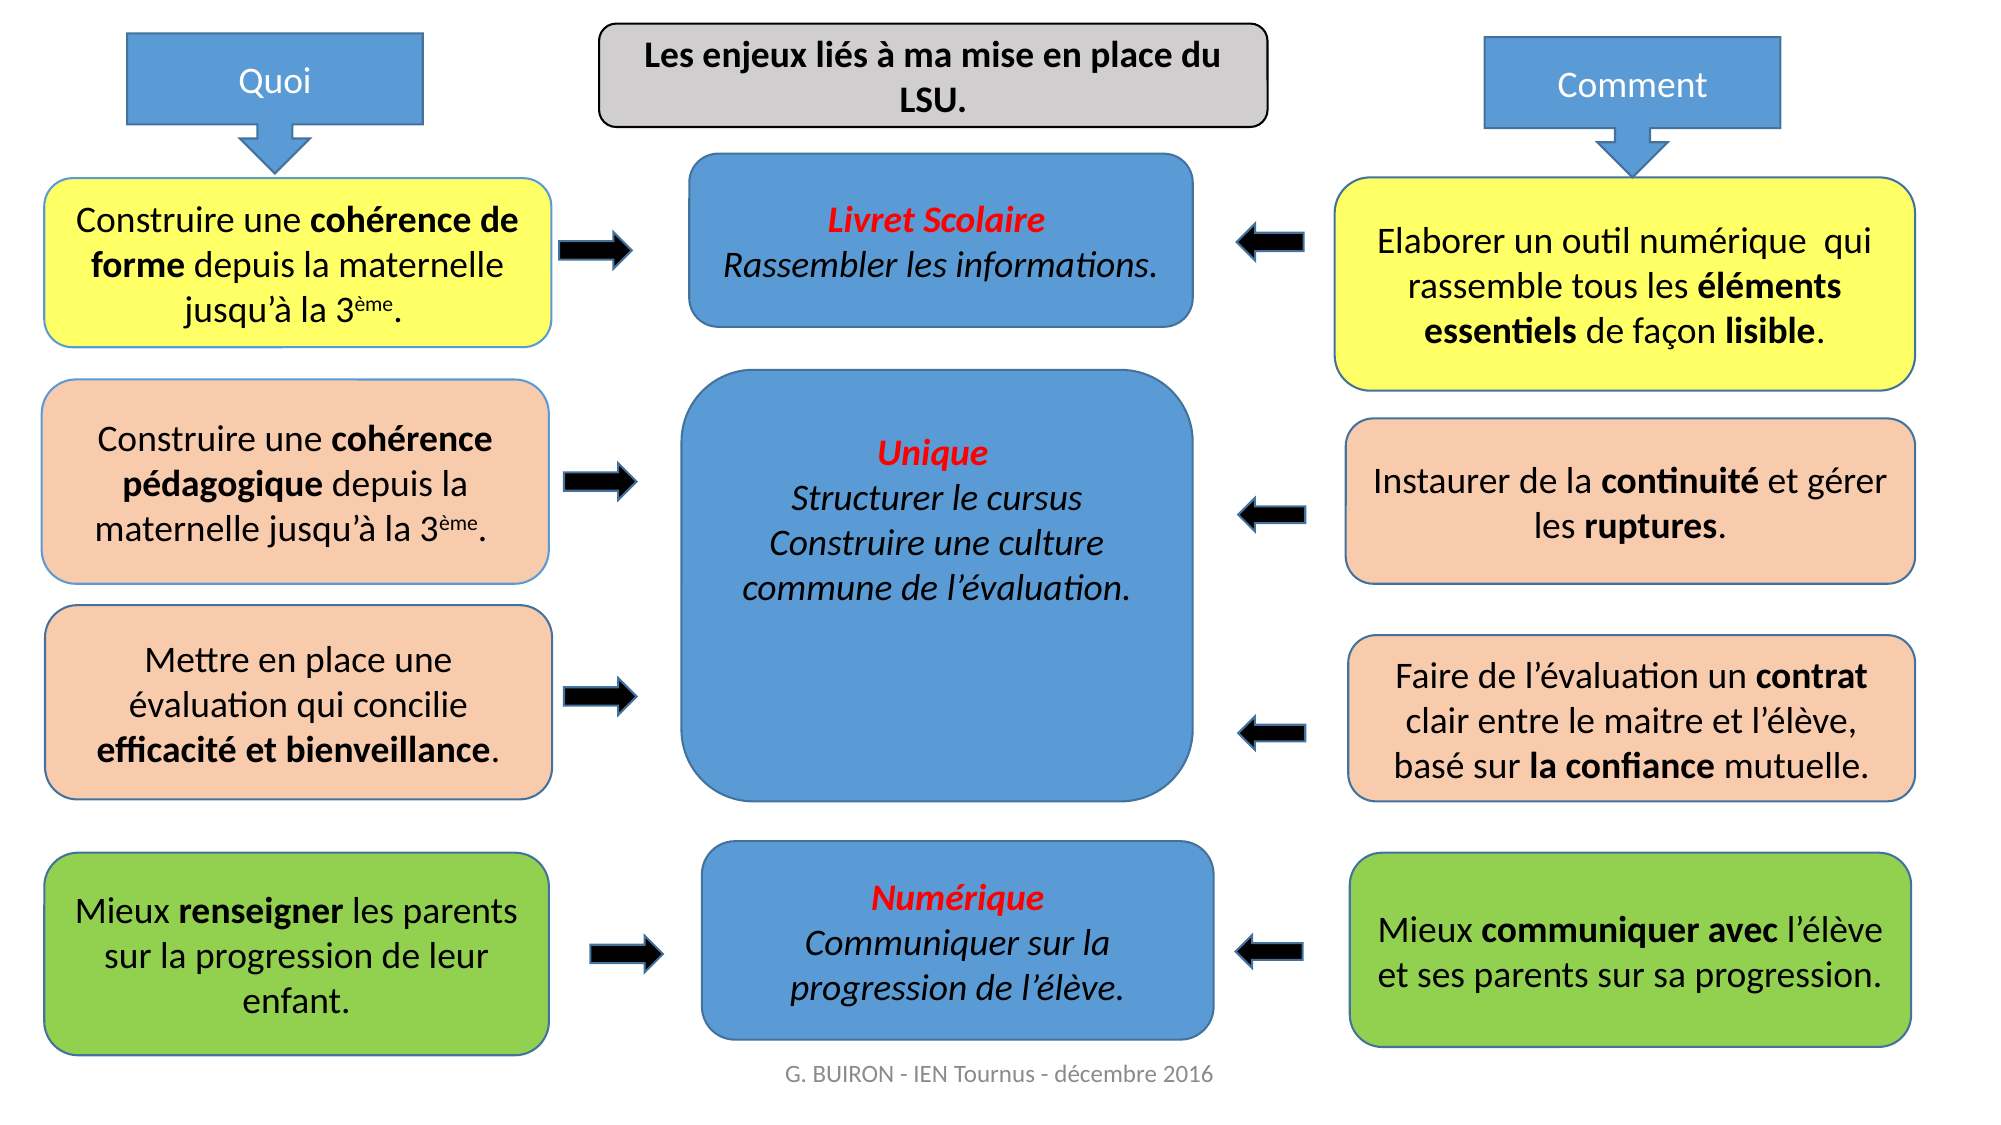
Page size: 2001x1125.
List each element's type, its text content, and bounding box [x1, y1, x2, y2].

text_box Elaborer un outil numérique qui rassemble tous les éléments essentiels de façon lisible. [1334, 177, 1916, 391]
text_box [563, 678, 637, 715]
text_box Les enjeux liés à ma mise en place du LSU. [599, 23, 1268, 128]
text_box [1236, 223, 1304, 261]
text_box [563, 463, 637, 500]
text_box Livret Scolaire Rassembler les informations. [689, 153, 1193, 327]
text_box [590, 935, 664, 973]
text_box [1235, 934, 1303, 969]
text_box Construire une cohérence pédagogique depuis la maternelle jusqu’à la 3ème. [41, 379, 549, 584]
footer G. BUIRON - IEN Tournus - décembre 2016 [662, 1042, 1338, 1103]
text_box [1238, 498, 1306, 532]
text_box [559, 231, 632, 269]
text_box Comment [1484, 37, 1781, 178]
text_box Mieux renseigner les parents sur la progression de leur enfant. [44, 852, 549, 1056]
text_box Unique Structurer le cursus Construire une culture commune de l’évaluation. [681, 369, 1193, 802]
text_box Instaurer de la continuité et gérer les ruptures. [1345, 418, 1916, 584]
text_box Mieux communiquer avec l’élève et ses parents sur sa progression. [1349, 852, 1912, 1047]
text_box Mettre en place une évaluation qui concilie efficacité et bienveillance. [45, 605, 553, 800]
text_box [1238, 716, 1306, 750]
text_box Construire une cohérence de forme depuis la maternelle jusqu’à la 3ème. [44, 178, 552, 348]
text_box Faire de l’évaluation un contrat clair entre le maitre et l’élève, basé sur la confiance mutuelle. [1348, 635, 1916, 802]
text_box Quoi [127, 33, 423, 174]
text_box Numérique Communiquer sur la progression de l’élève. [701, 841, 1214, 1040]
